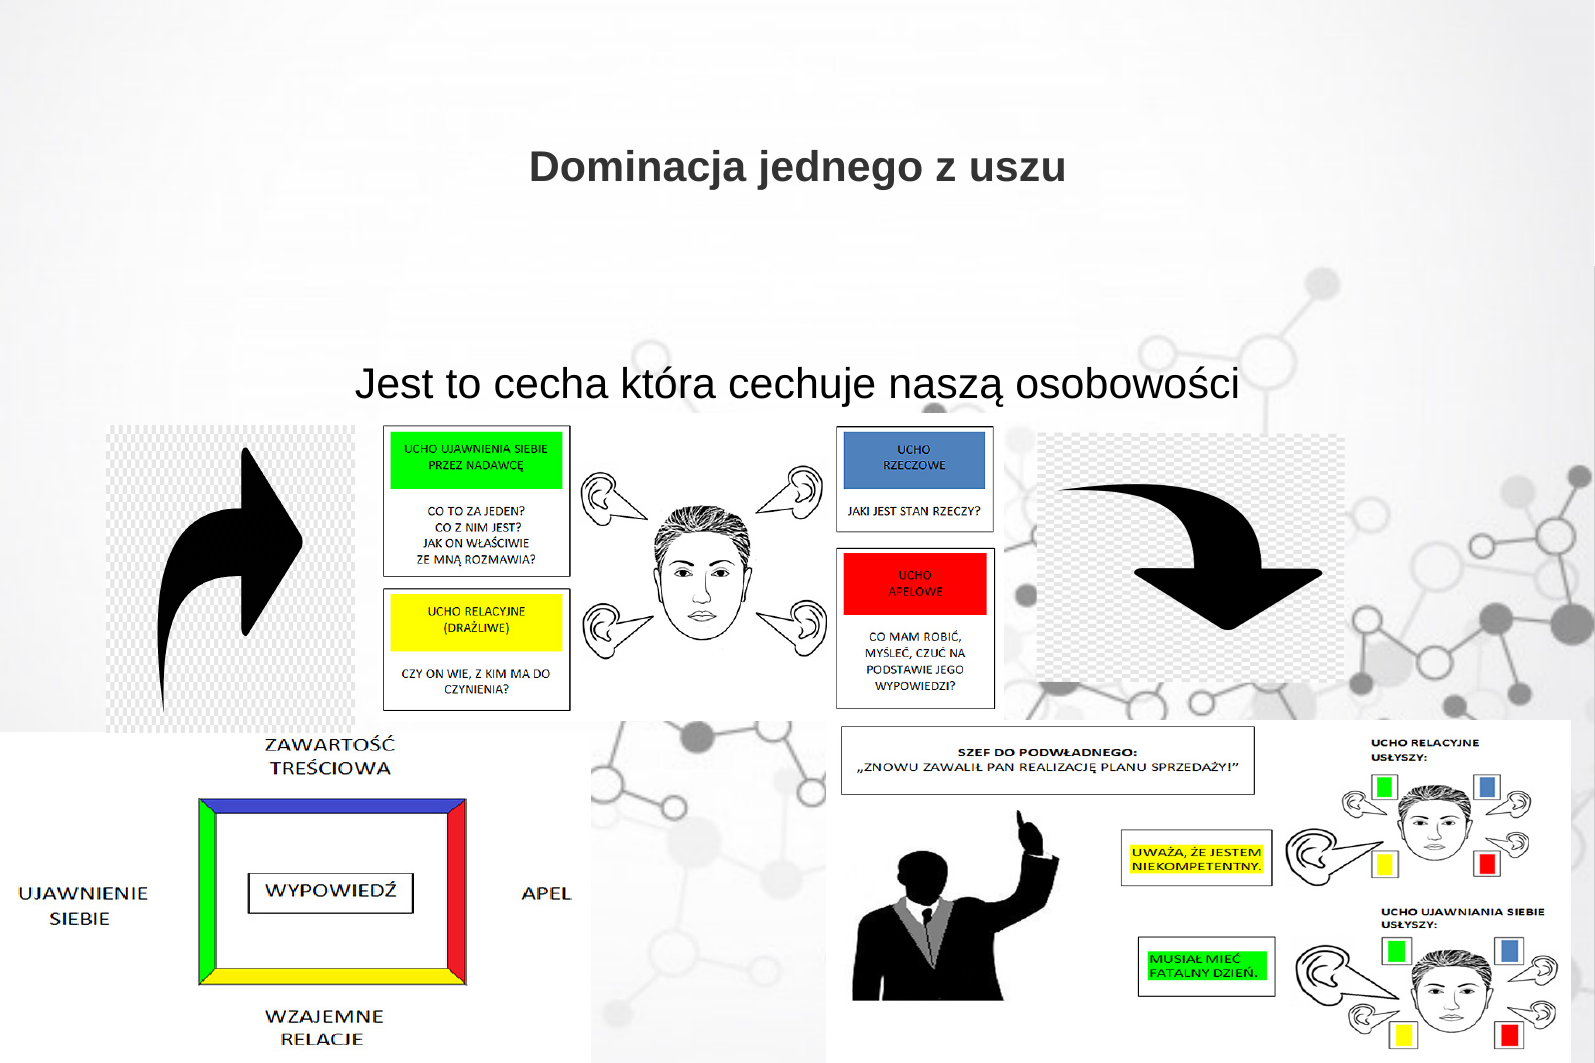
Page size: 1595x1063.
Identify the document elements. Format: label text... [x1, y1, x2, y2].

chart [742, 583, 861, 643]
title Dominacja jednego z uszu [117, 78, 1479, 256]
subtitle Jest to cecha która cechuje naszą osobowości [117, 295, 1479, 473]
picture [0, 0, 1595, 1063]
